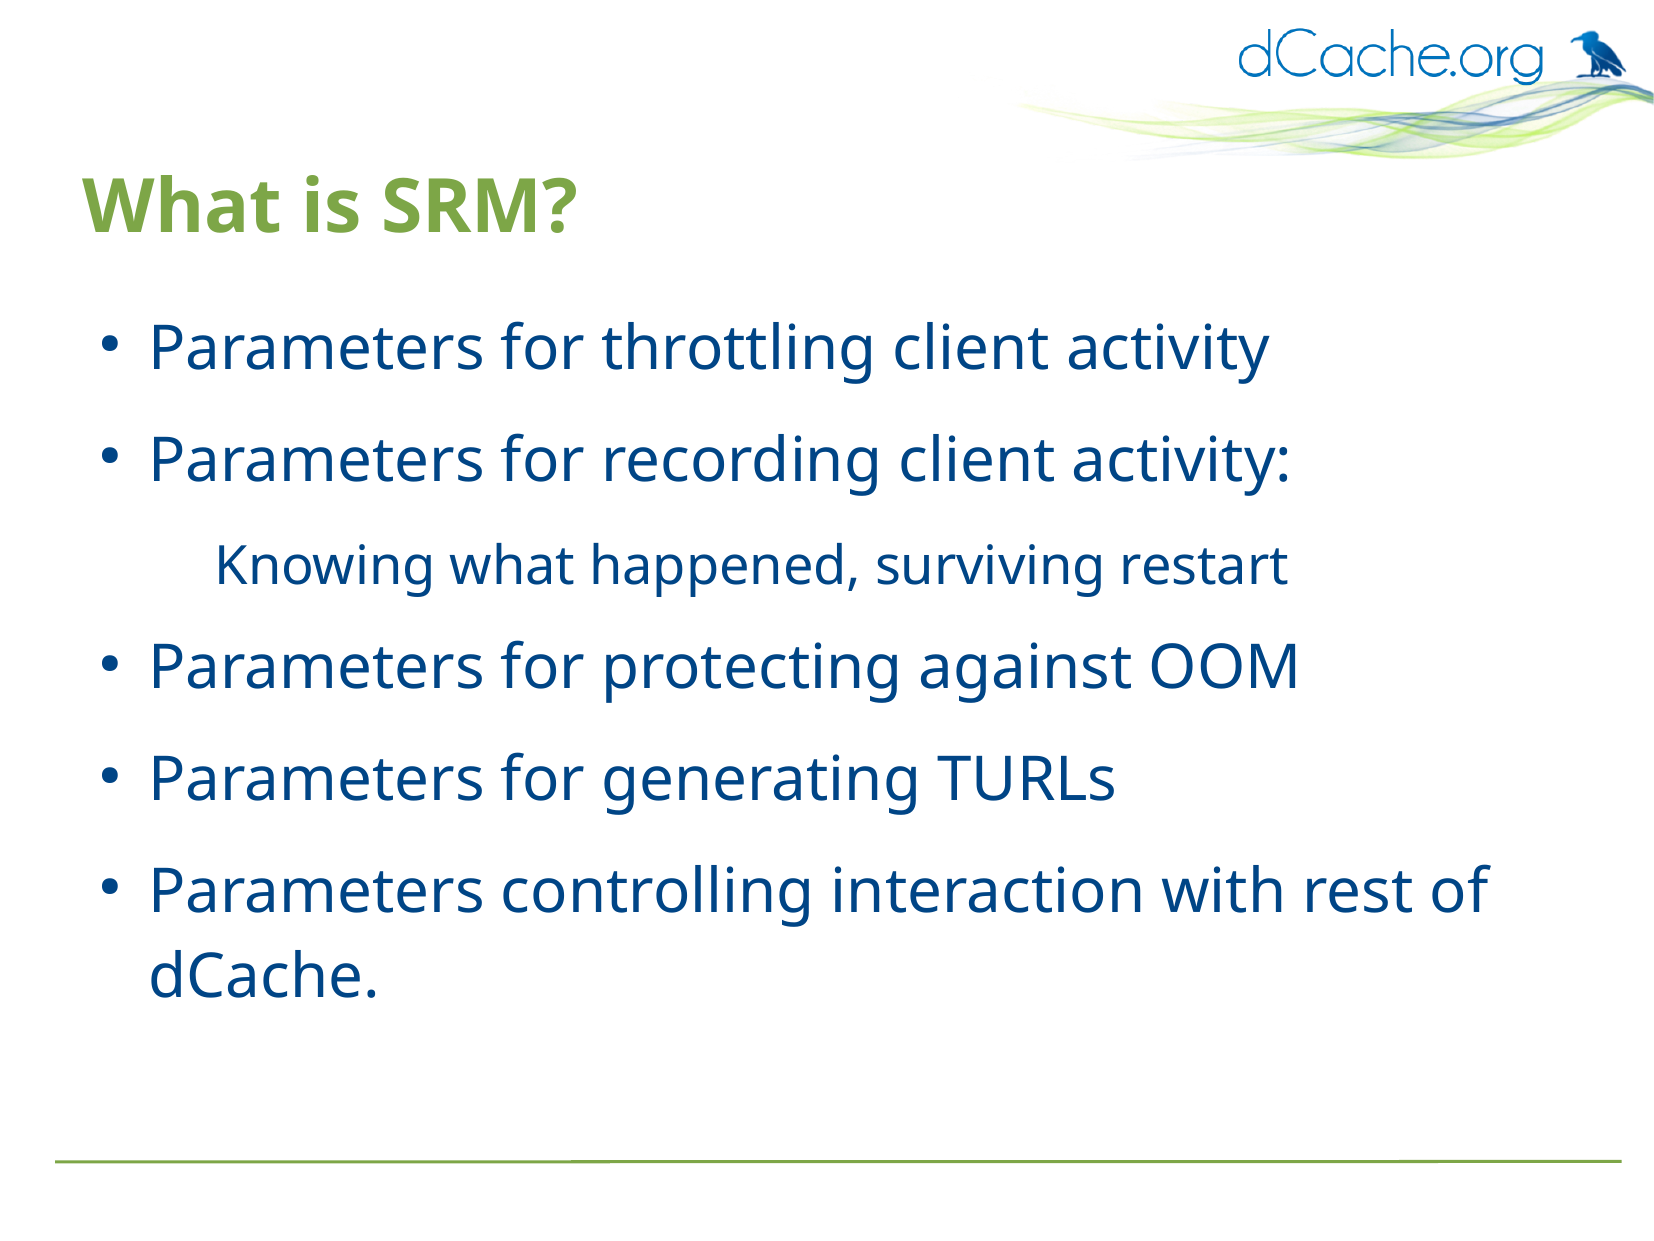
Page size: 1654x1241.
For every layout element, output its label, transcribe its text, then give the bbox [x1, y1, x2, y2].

title What is SRM? [82, 155, 1605, 252]
list Parameters for throttling client activity Parameters for recording client activity: Knowing what happened, surviving restart Parameters for protecting against OOM Parameters for generating TURLs Parameters controlling interaction with rest of dCache. [82, 302, 1571, 1023]
picture [956, 16, 1654, 169]
